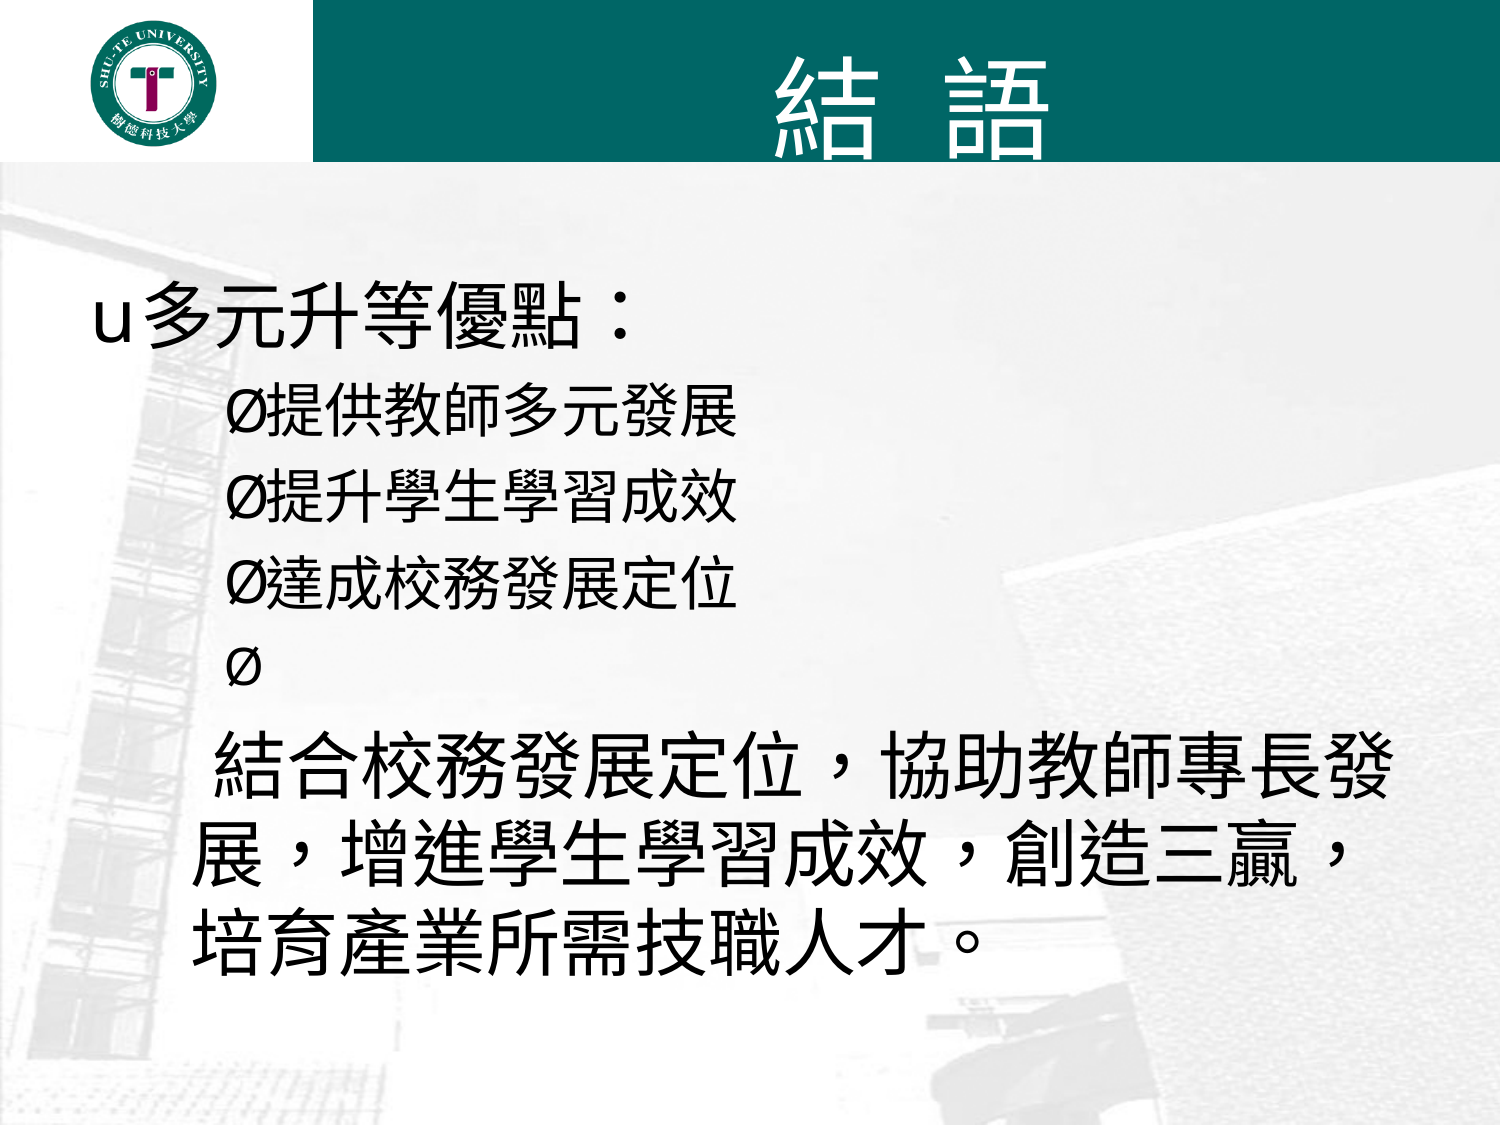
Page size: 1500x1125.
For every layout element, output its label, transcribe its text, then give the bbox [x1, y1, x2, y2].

title 結 語 [324, 31, 1500, 161]
list 多元升等優點： 提供教師多元發展 提升學生學習成效 達成校務發展定位 結合校務發展定位，協助教師專長發展，增進學生學習成效，創造三贏，培育產業所需技職人才。 [75, 262, 1426, 1005]
